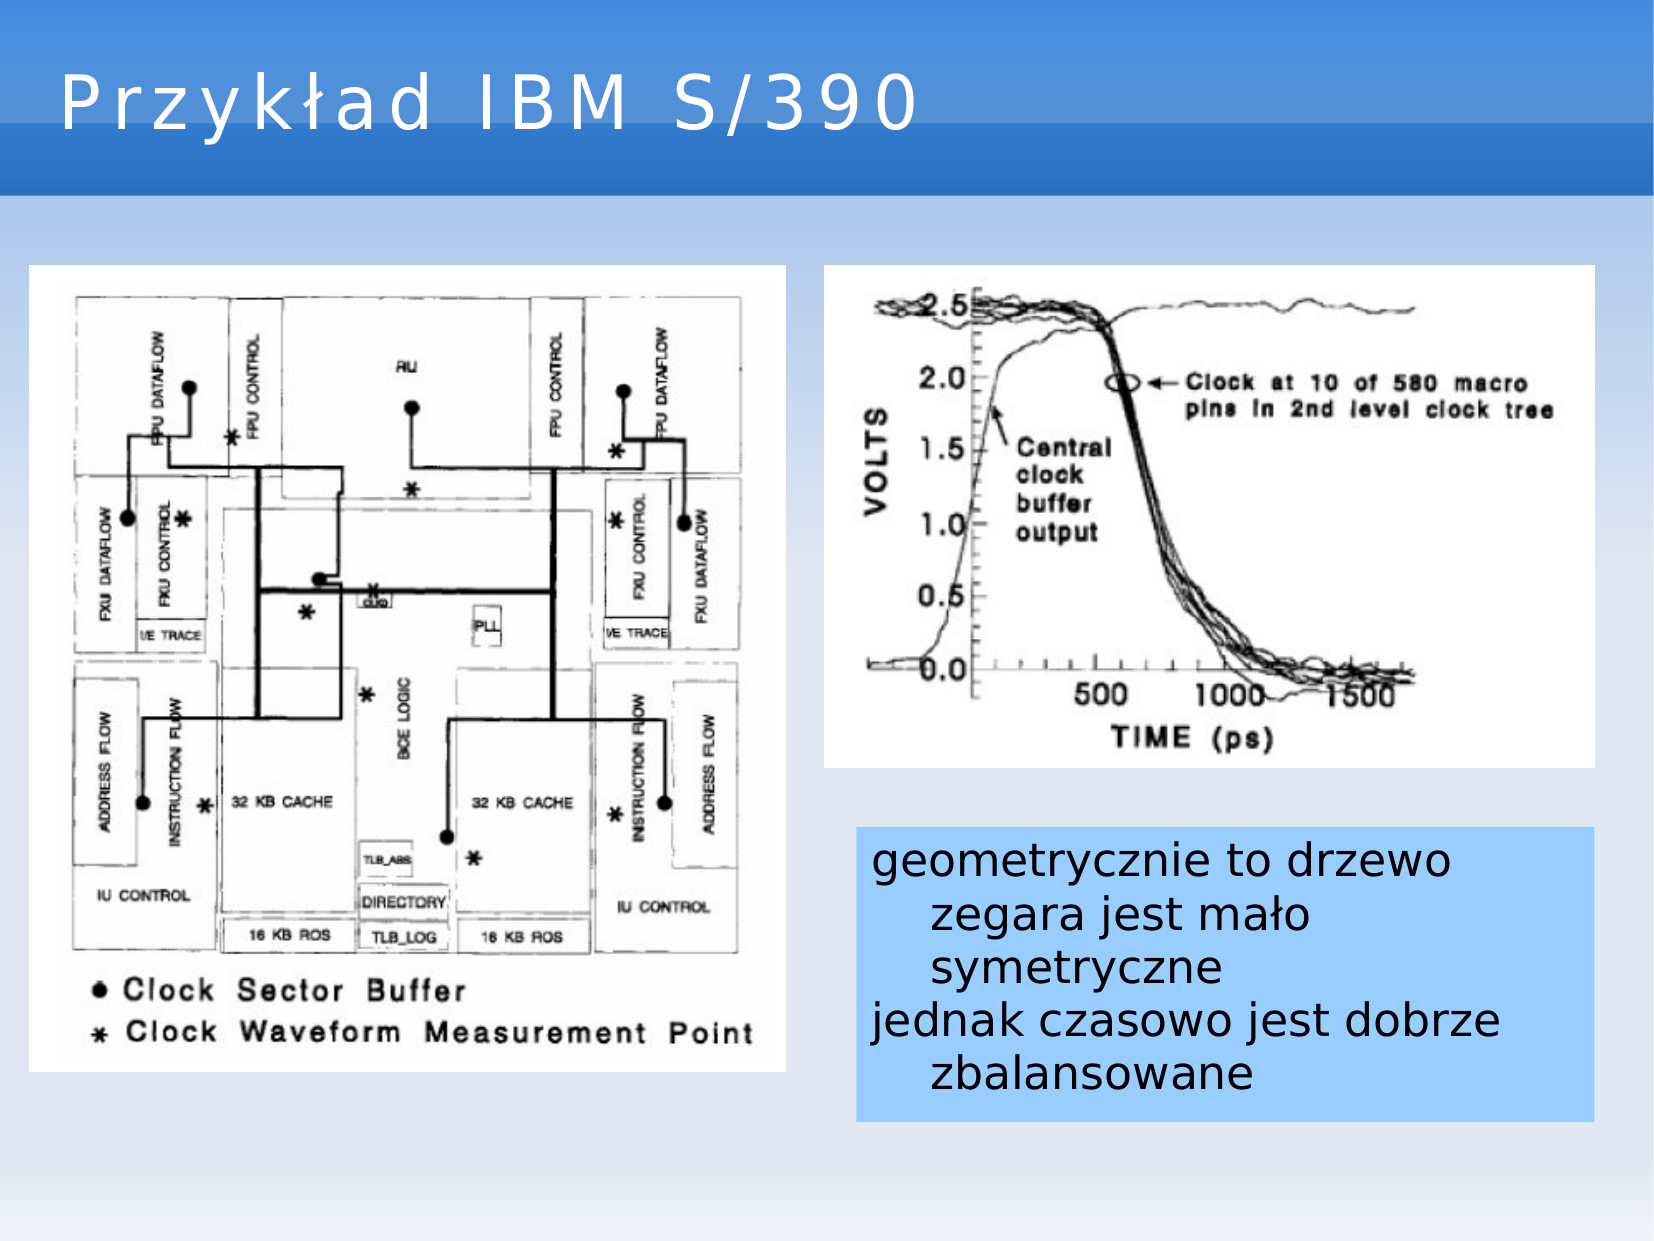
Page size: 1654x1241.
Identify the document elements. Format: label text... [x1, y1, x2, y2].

picture [0, 0, 1654, 1241]
title Przykład IBM S/390 [59, 29, 1270, 178]
text_box geometrycznie to drzewo zegara jest mało symetryczne jednak czasowo jest dobrze zbalansowane [856, 826, 1595, 1123]
